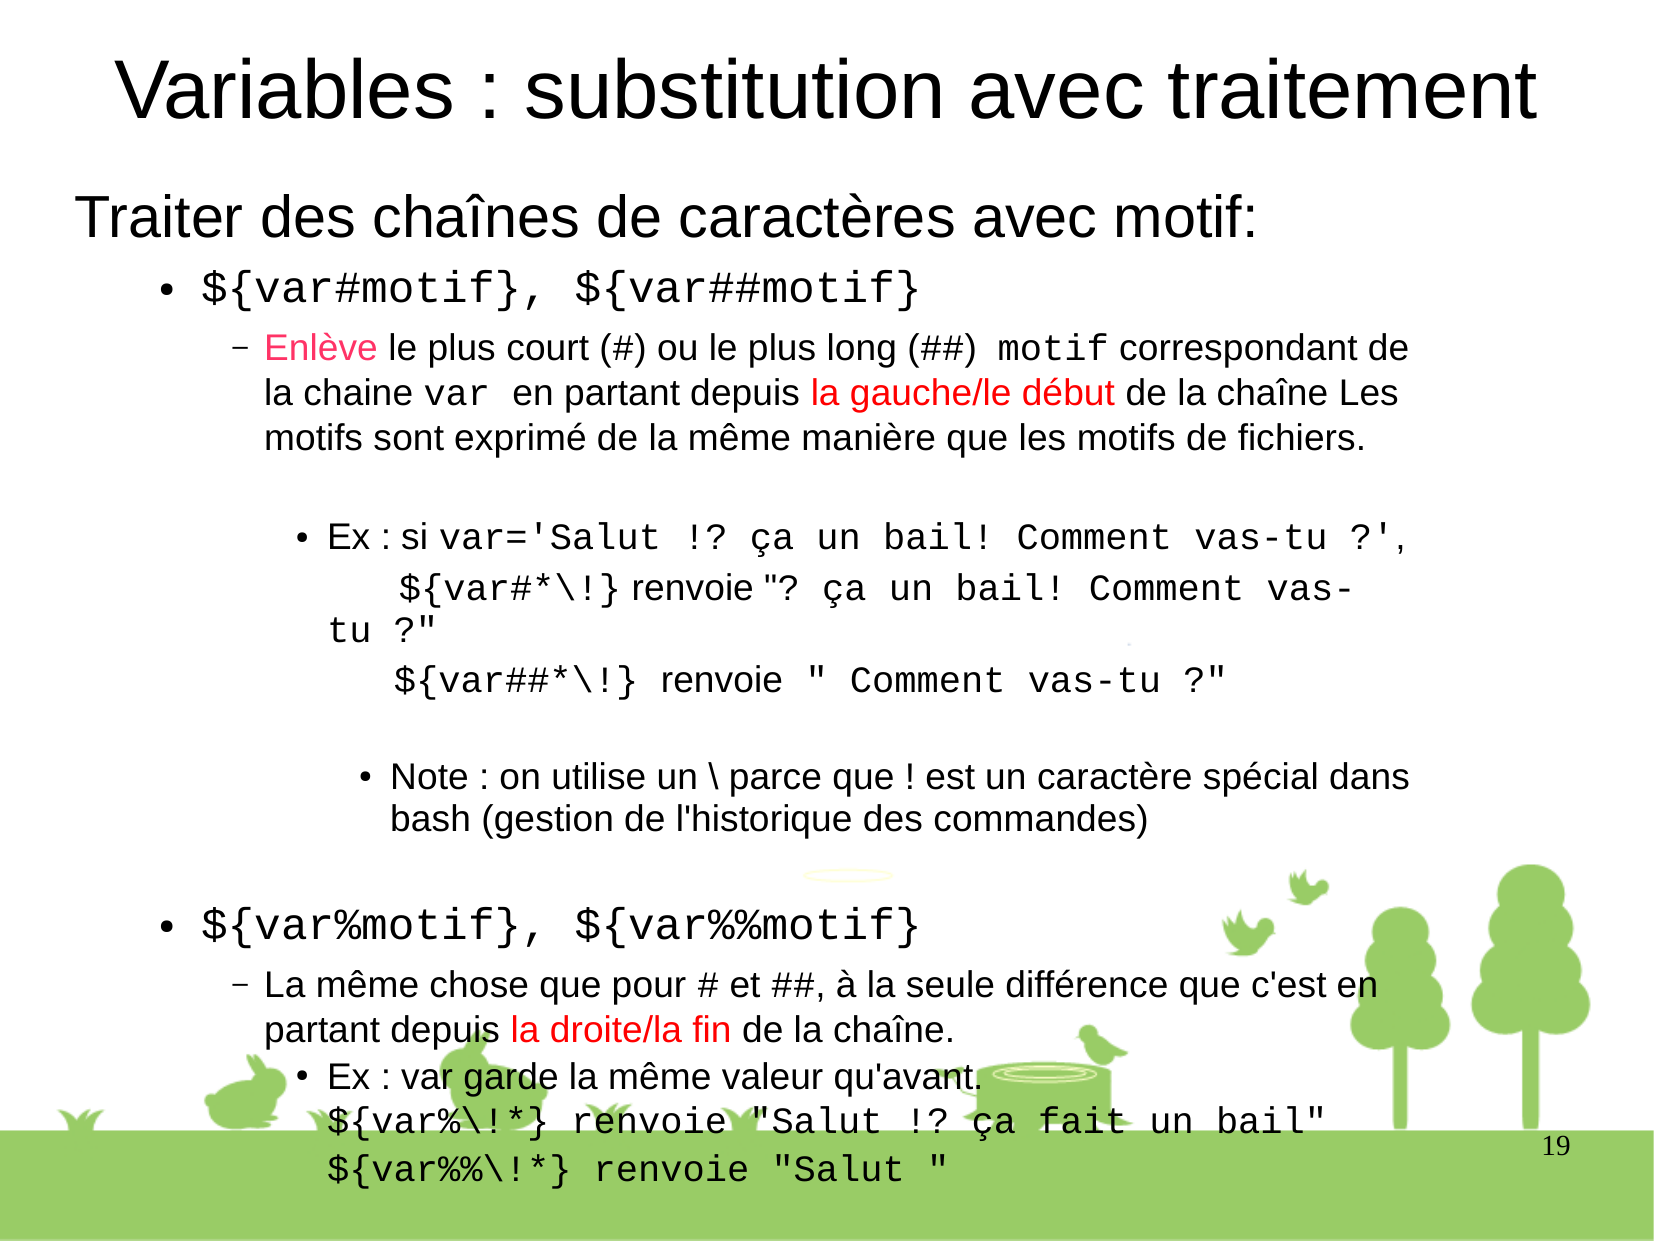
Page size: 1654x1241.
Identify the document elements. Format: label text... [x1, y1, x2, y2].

title Variables : substitution avec traitement [82, 43, 1571, 137]
picture [0, 0, 1654, 1241]
list Traiter des chaînes de caractères avec motif: ${var#motif}, ${var##motif} Enlève le plus court (#) ou le plus long (##) motif correspondant de la chaine var en partant depuis la gauche/le début de la chaîne Les motifs sont exprimé de la même manière que les motifs de fichiers. Ex : si var='Salut !? ça un bail! Comment vas-tu ?', ${var#*\!} renvoie "? ça un bail! Comment vas-tu ?" ${var##*\!} renvoie " Comment vas-tu ?" Note : on utilise un \ parce que ! est un caractère spécial dans bash (gestion de l'historique des commandes) ${var%motif}, ${var%%motif} La même chose que pour # et ##, à la seule différence que c'est en partant depuis la droite/la fin de la chaîne. Ex : var garde la même valeur qu'avant. ${var%\!*} renvoie "Salut !? ça fait un bail" ${var%%\!*} renvoie "Salut " [11, 183, 1441, 1193]
